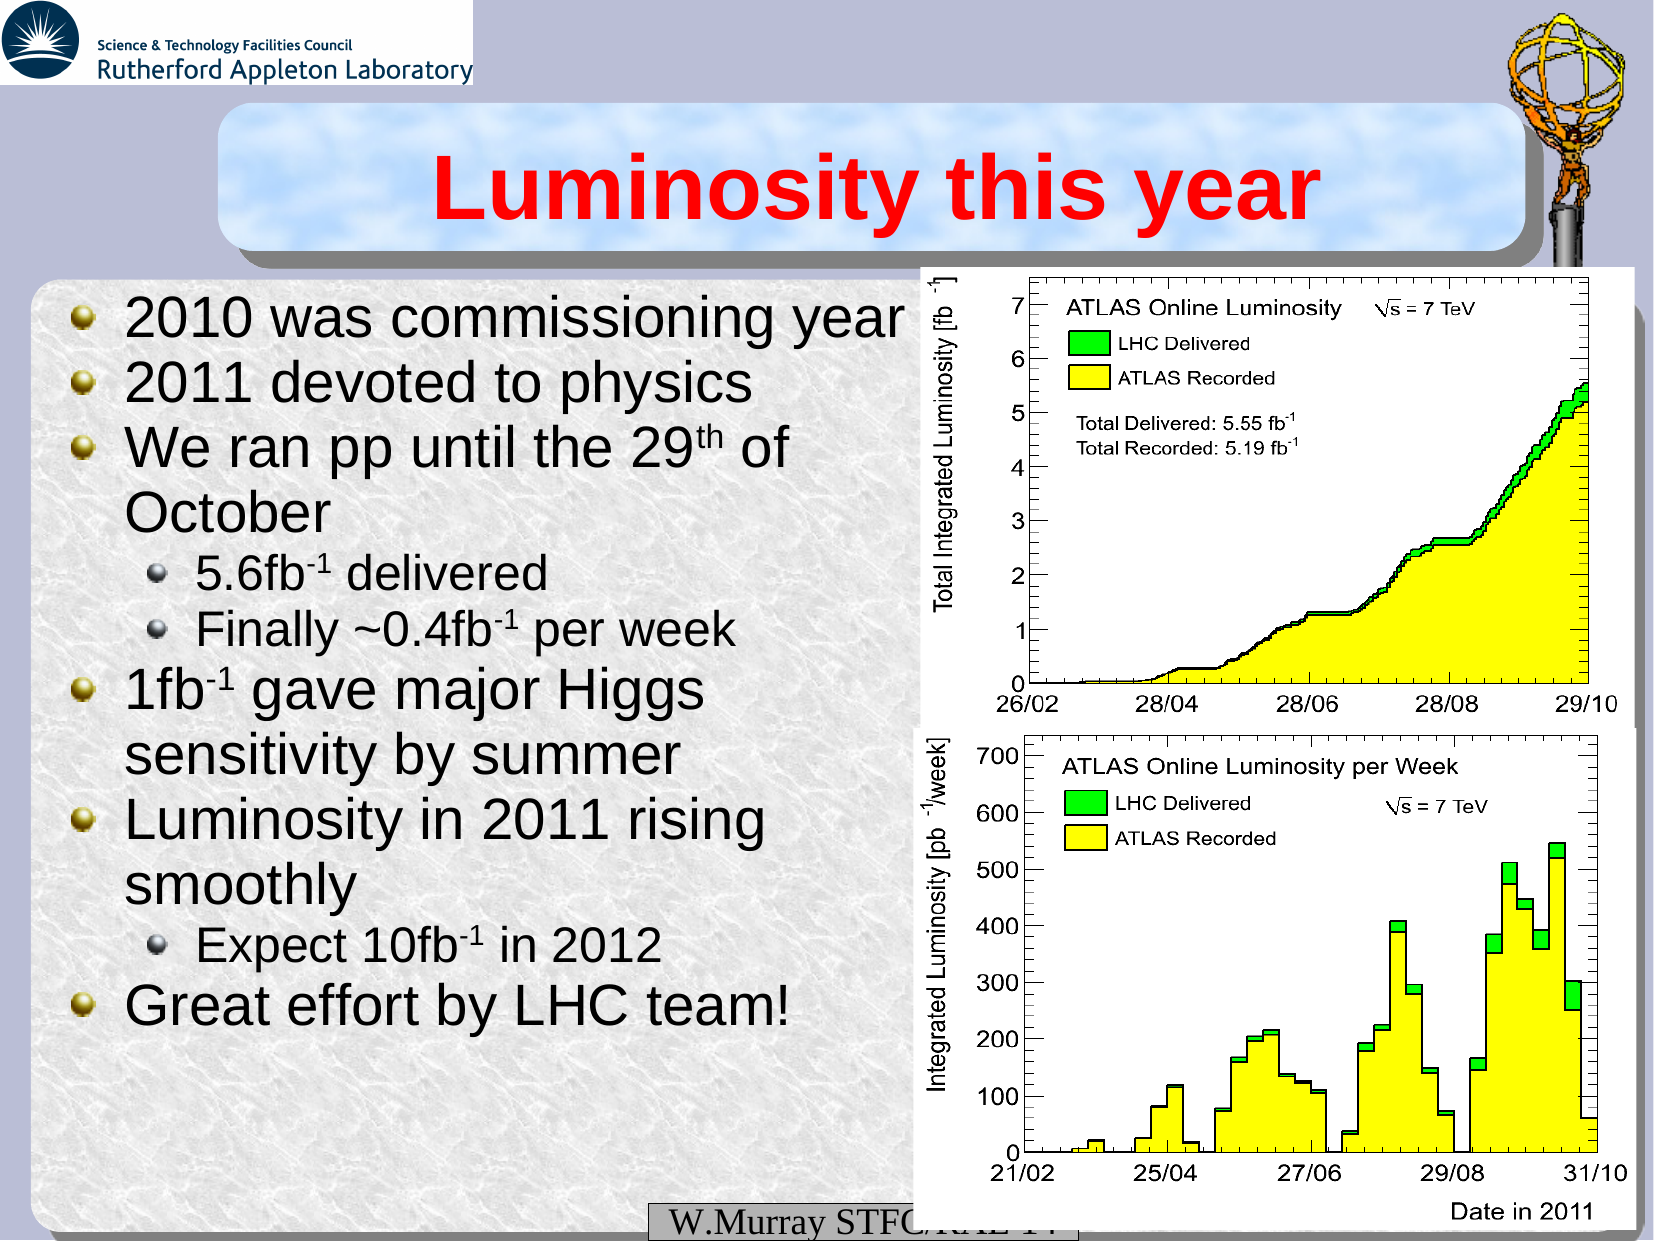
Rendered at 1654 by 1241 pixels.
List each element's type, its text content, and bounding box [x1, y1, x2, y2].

list 2010 was commissioning year 2011 devoted to physics We ran pp until the 29th of October 5.6fb-1 delivered Finally ~0.4fb-1 per week 1fb-1 gave major Higgs sensitivity by summer Luminosity in 2011 rising smoothly Expect 10fb-1 in 2012 Great effort by LHC team! [53, 285, 912, 1193]
picture [0, 0, 473, 85]
title Luminosity this year [244, 112, 1512, 263]
picture [30, 0, 1654, 1232]
